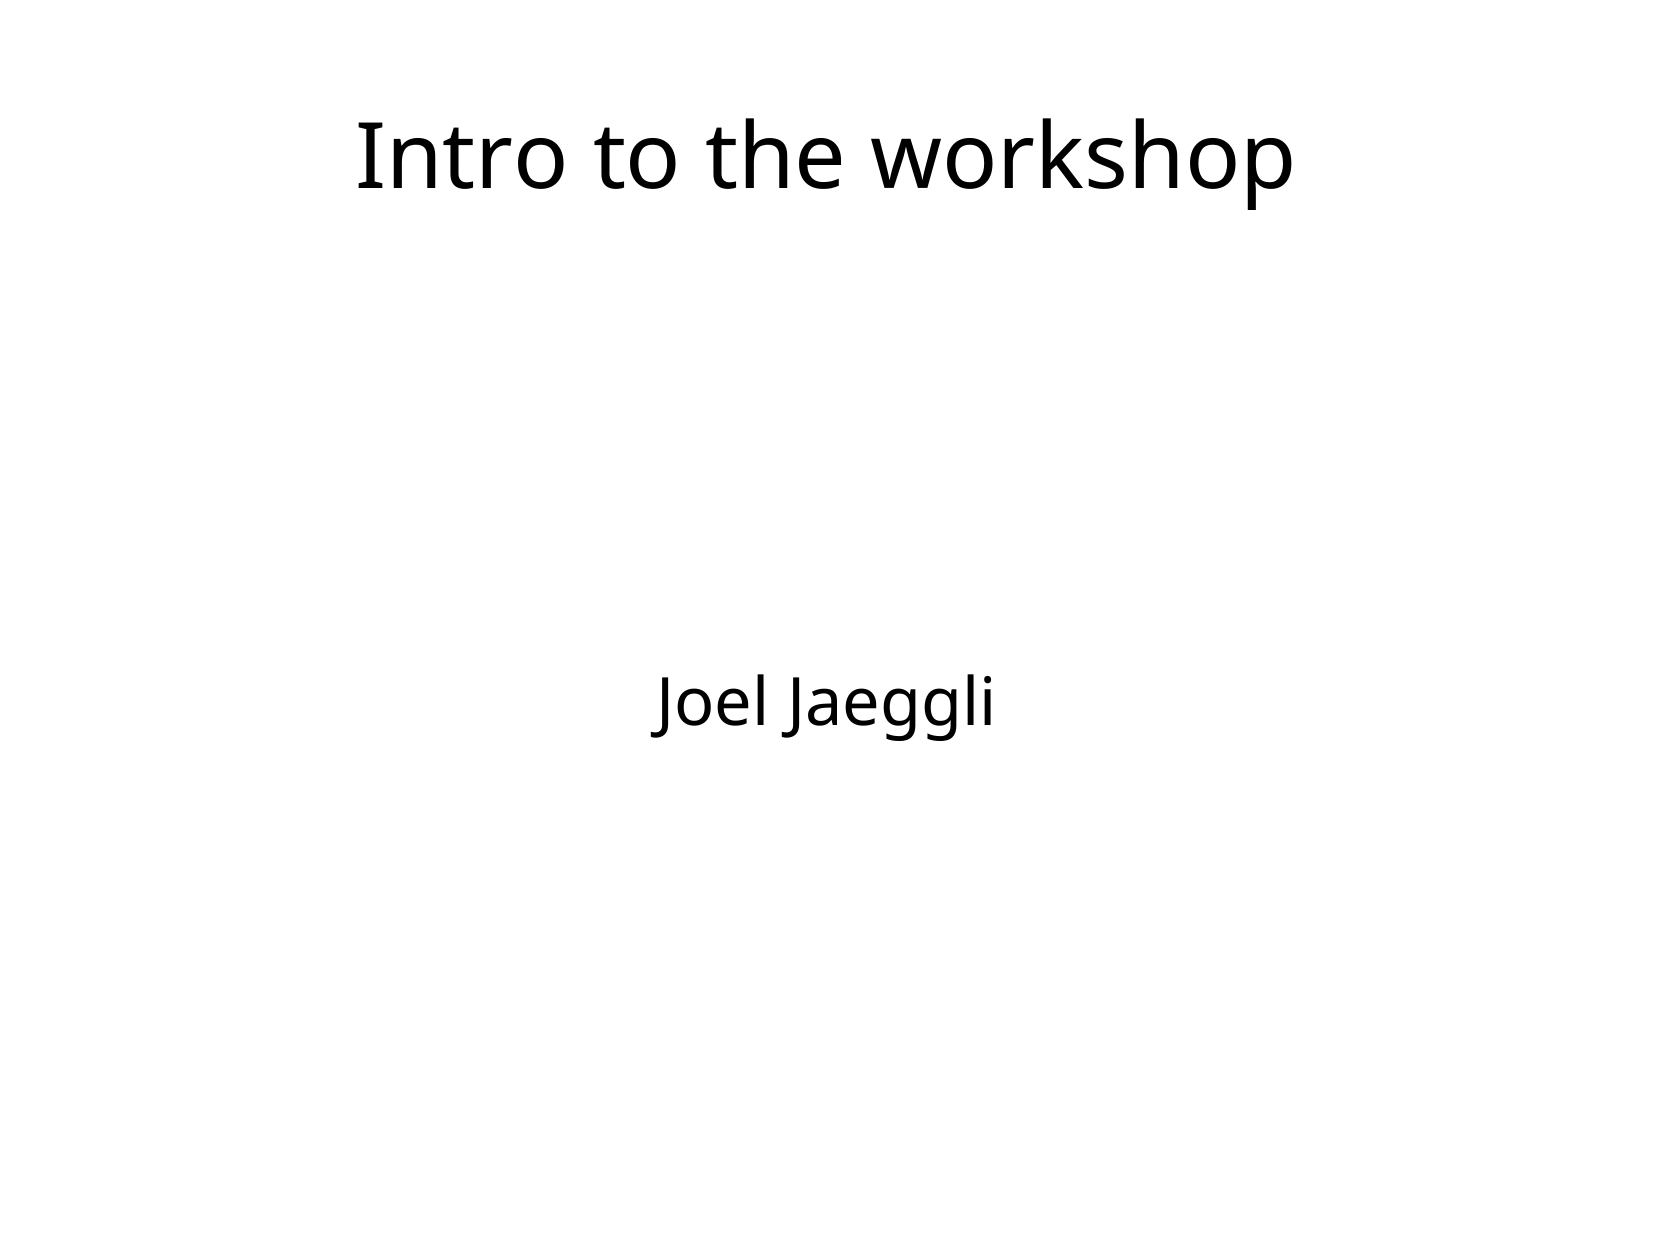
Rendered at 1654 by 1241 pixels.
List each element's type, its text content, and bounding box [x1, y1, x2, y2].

subtitle Joel Jaeggli [82, 290, 1571, 1109]
title Intro to the workshop [82, 49, 1571, 257]
